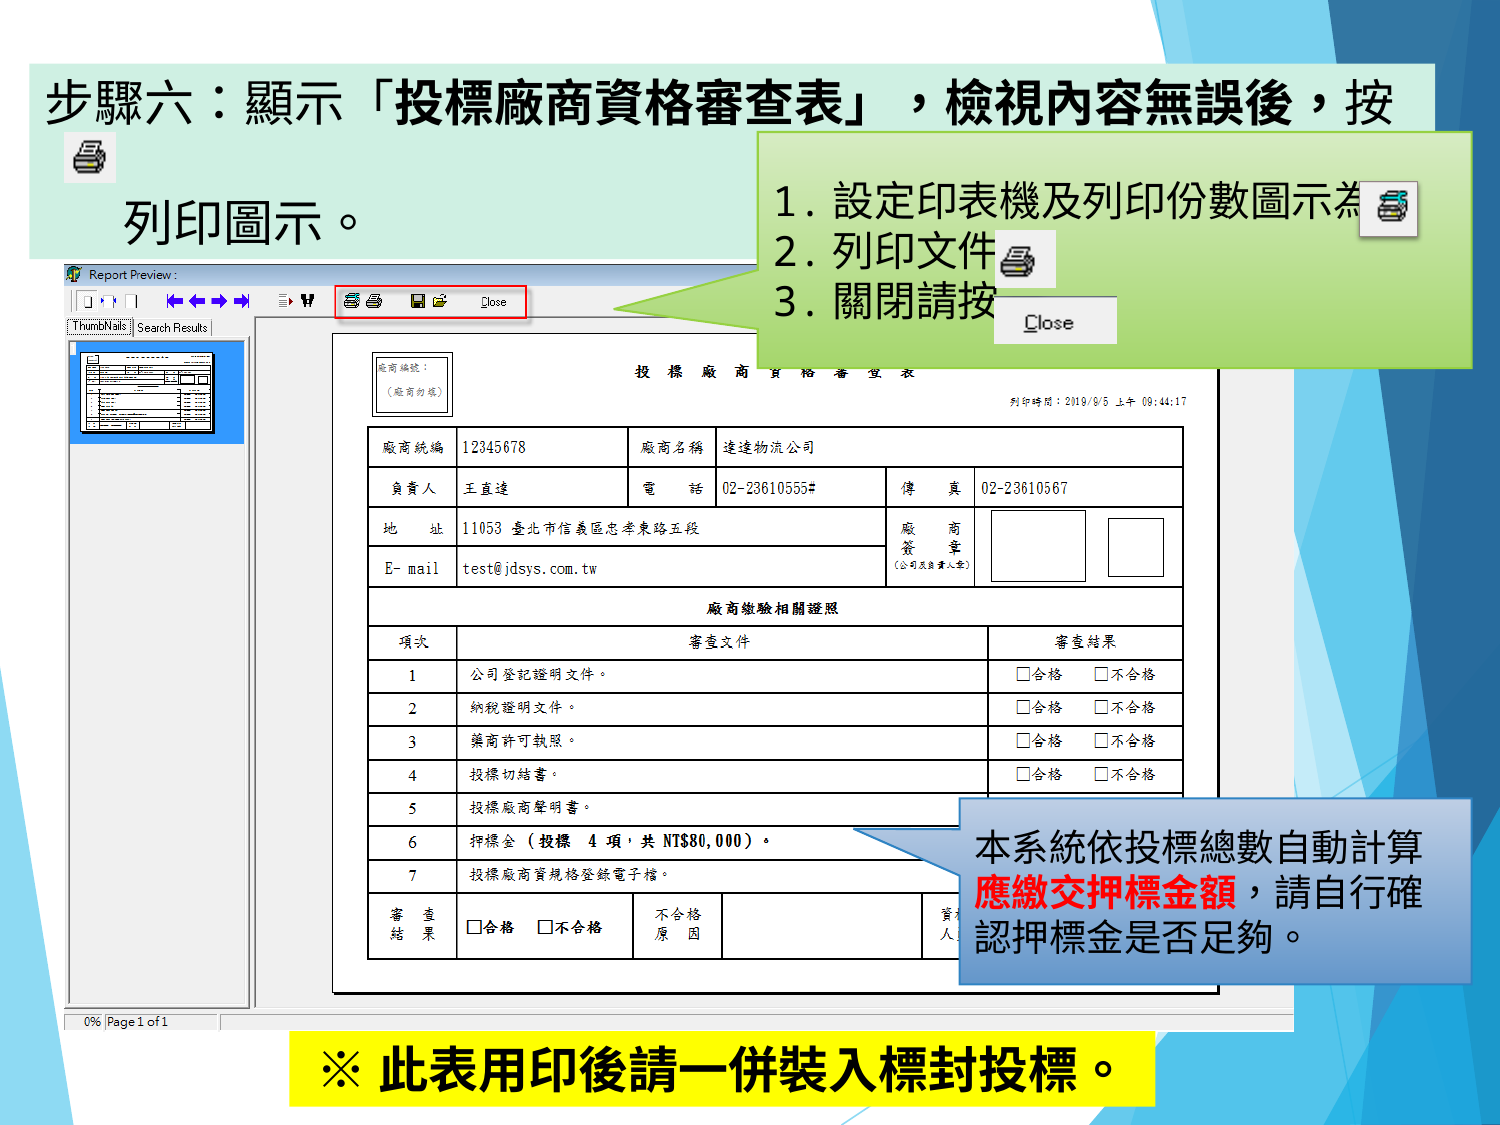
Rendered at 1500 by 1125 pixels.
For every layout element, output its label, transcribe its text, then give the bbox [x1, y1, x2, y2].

text_box ※此表用印後請一併裝入標封投標。 [289, 1031, 1156, 1107]
text_box 1.設定印表機及列印份數圖示為 2.列印文件 3.關閉請按 [613, 131, 1472, 369]
text_box 本系統依投標總數自動計算應繳交押標金額，請自行確認押標金是否足夠。 [853, 798, 1472, 985]
picture [995, 230, 1056, 288]
picture [64, 264, 1294, 1032]
picture [1352, 176, 1424, 247]
picture [64, 132, 116, 183]
picture [994, 296, 1117, 344]
text_box 步驟六：顯示「投標廠商資格審查表」，檢視內容無誤後，按 列印圖示。 [29, 63, 1436, 260]
